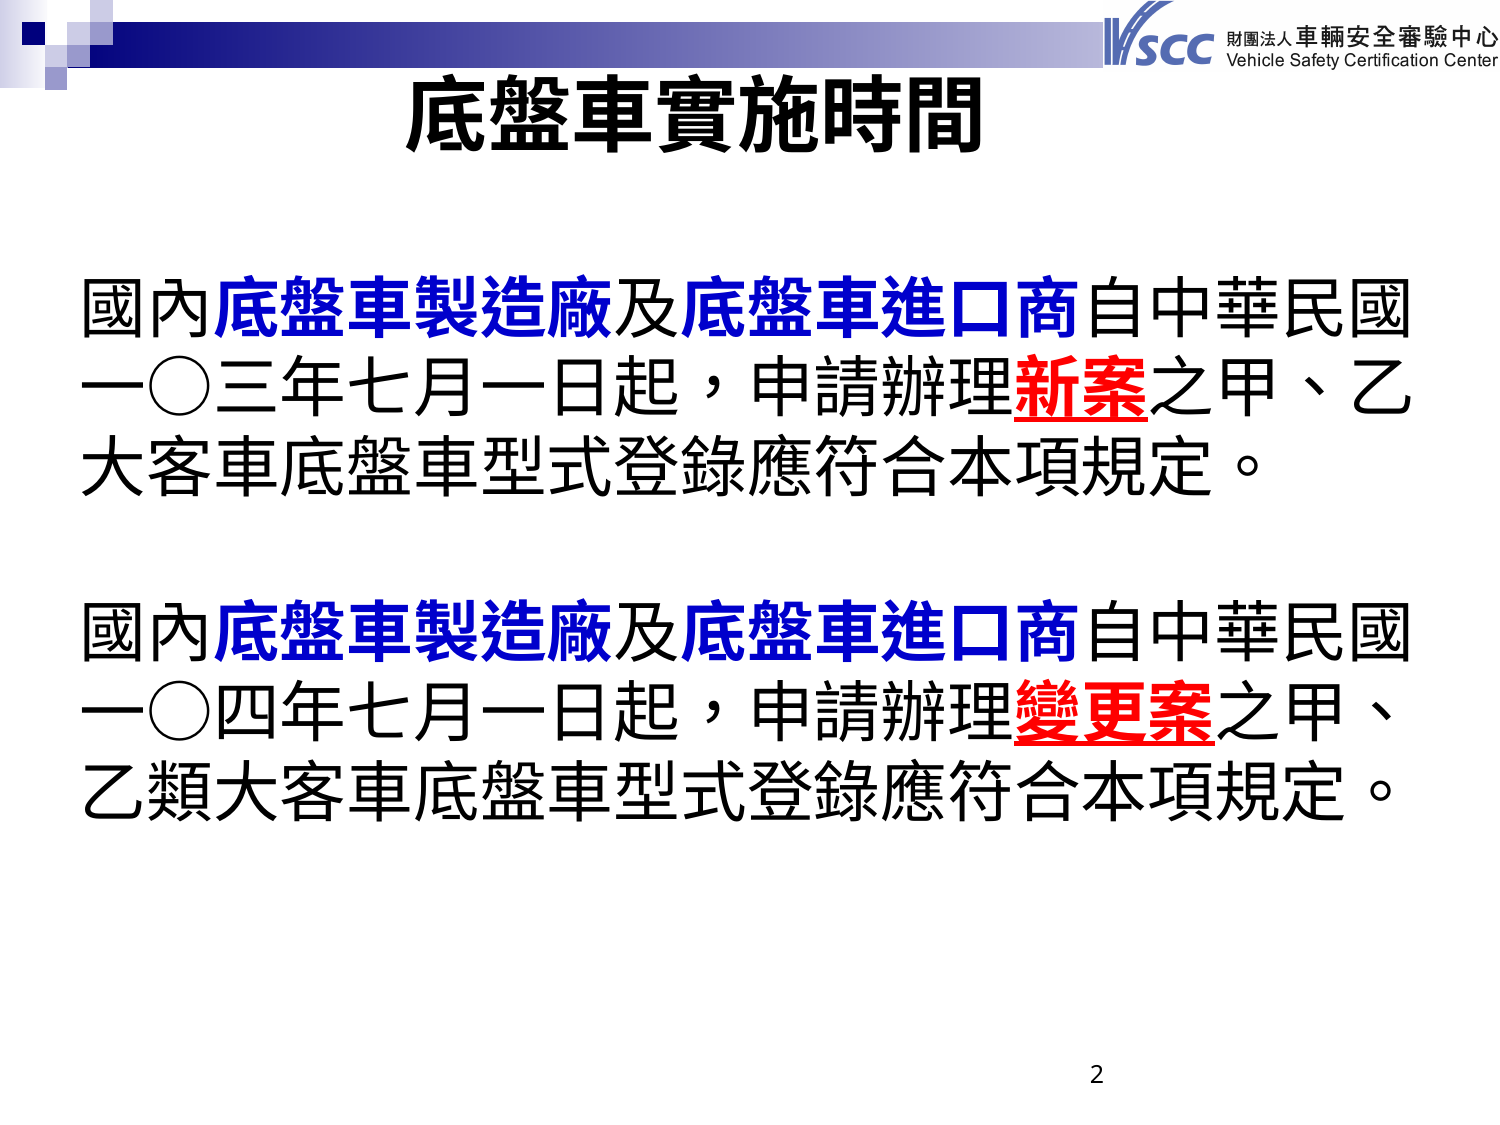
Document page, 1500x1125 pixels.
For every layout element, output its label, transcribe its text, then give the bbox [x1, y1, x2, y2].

text_box 國內底盤車製造廠及底盤車進口商自中華民國一○三年七月一日起，申請辦理新案之甲、乙大客車底盤車型式登錄應符合本項規定。 [65, 232, 1465, 539]
text_box 底盤車實施時間 [390, 55, 1057, 161]
text_box 國內底盤車製造廠及底盤車進口商自中華民國一○四年七月一日起，申請辦理變更案之甲、乙類大客車底盤車型式登錄應符合本項規定。 [64, 582, 1459, 837]
text_box [1074, 1025, 1426, 1101]
